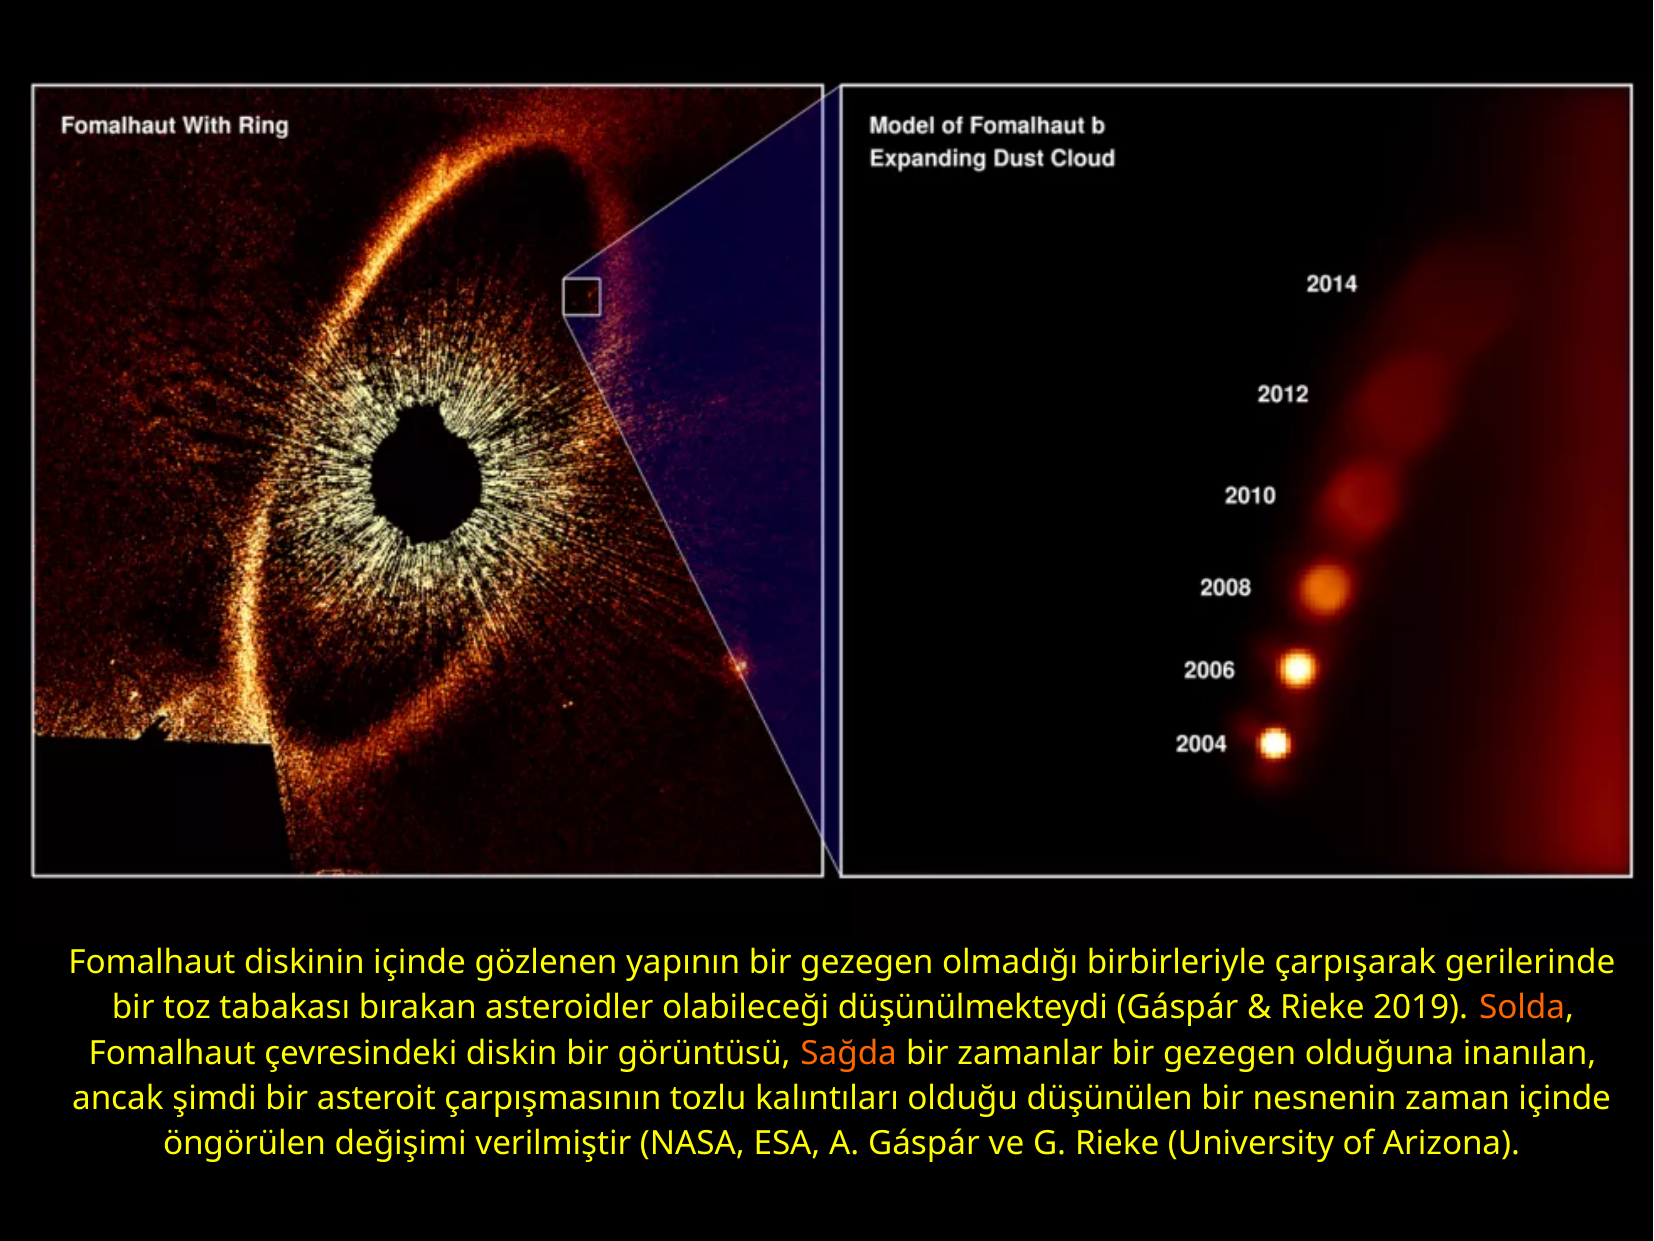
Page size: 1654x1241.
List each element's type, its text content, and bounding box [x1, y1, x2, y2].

picture [16, 21, 1650, 941]
text_box Fomalhaut diskinin içinde gözlenen yapının bir gezegen olmadığı birbirleriyle çarpışarak gerilerinde bir toz tabakası bırakan asteroidler olabileceği düşünülmekteydi (Gáspár & Rieke 2019). Solda, Fomalhaut çevresindeki diskin bir görüntüsü, Sağda bir zamanlar bir gezegen olduğuna inanılan, ancak şimdi bir asteroit çarpışmasının tozlu kalıntıları olduğu düşünülen bir nesnenin zaman içinde öngörülen değişimi verilmiştir (NASA, ESA, A. Gáspár ve G. Rieke (University of Arizona). [49, 941, 1637, 1212]
